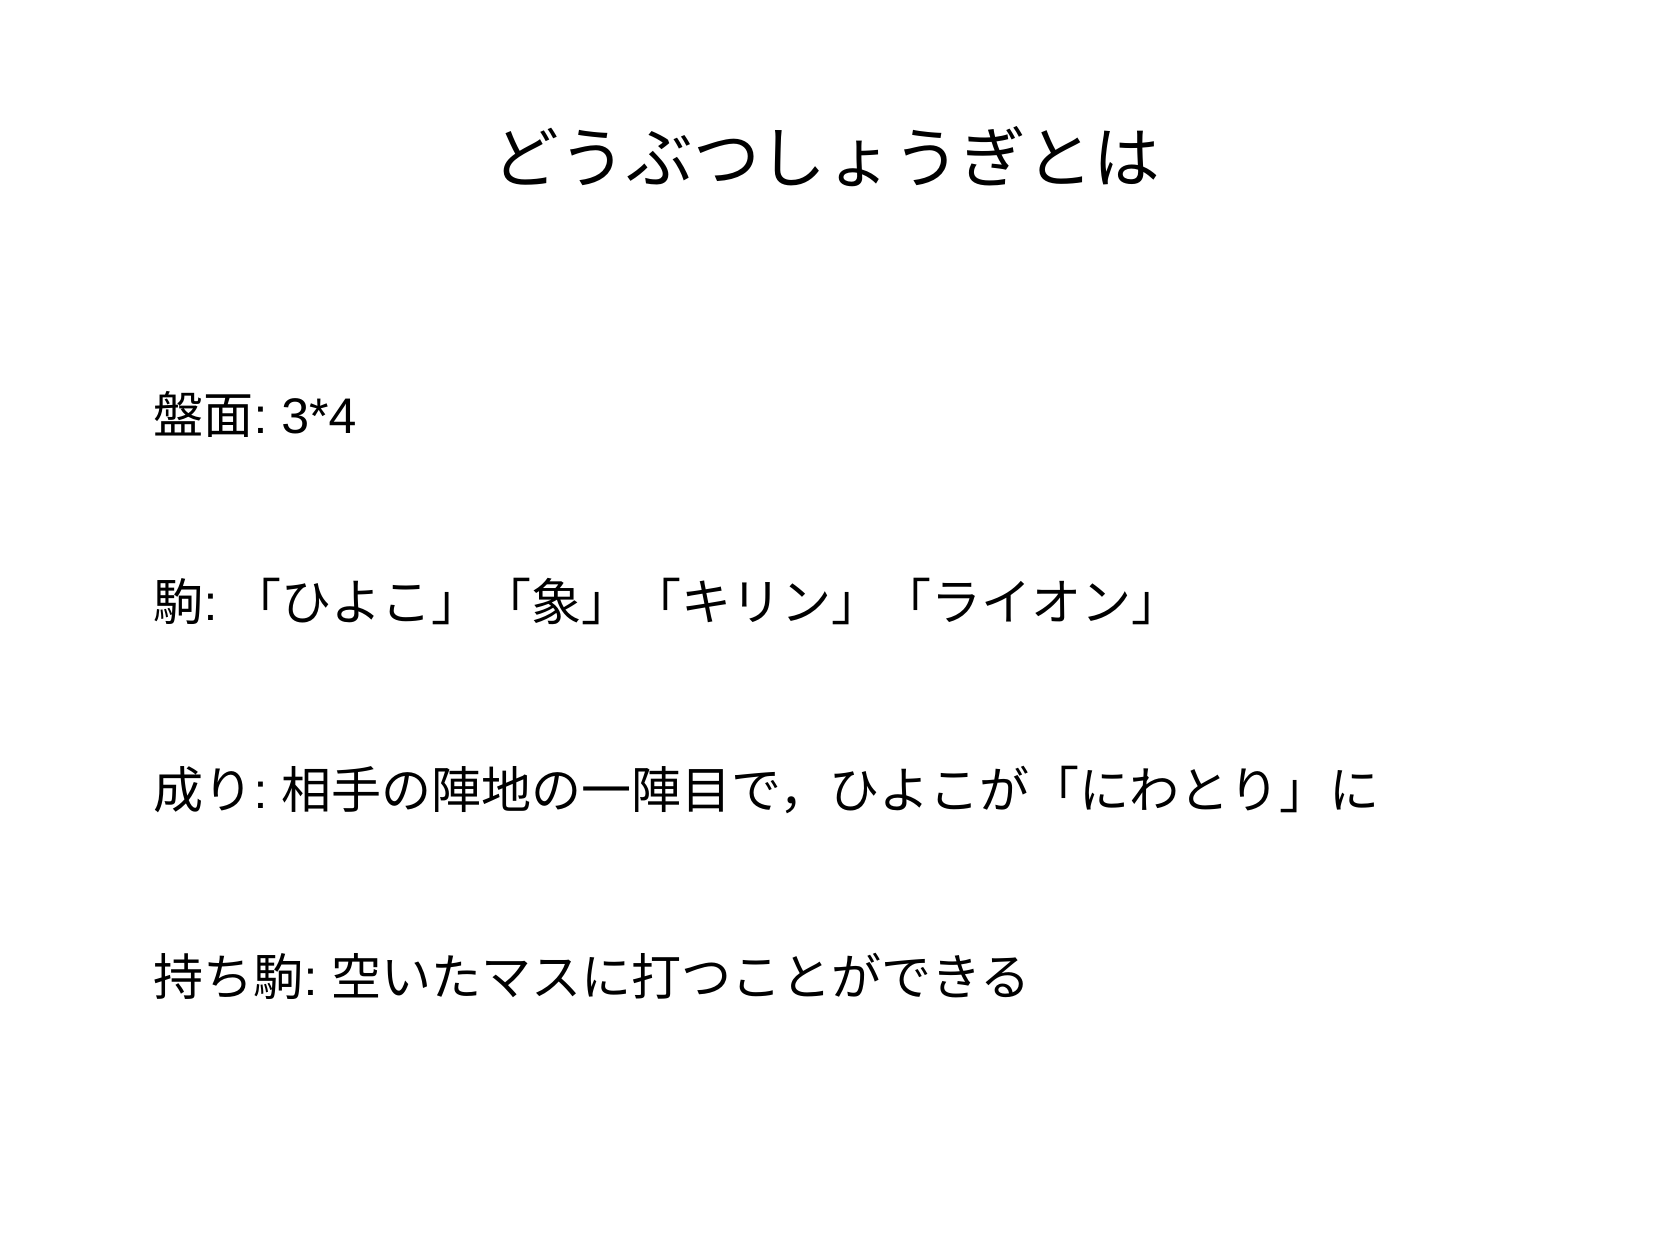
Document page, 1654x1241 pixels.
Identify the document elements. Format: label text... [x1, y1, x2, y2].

list 盤面: 3*4 駒: 「ひよこ」「象」「キリン」「ライオン」 成り: 相手の陣地の一陣目で，ひよこが「にわとり」に 持ち駒: 空いたマスに打つことができる [82, 290, 1571, 1109]
title どうぶつしょうぎとは [82, 49, 1571, 257]
